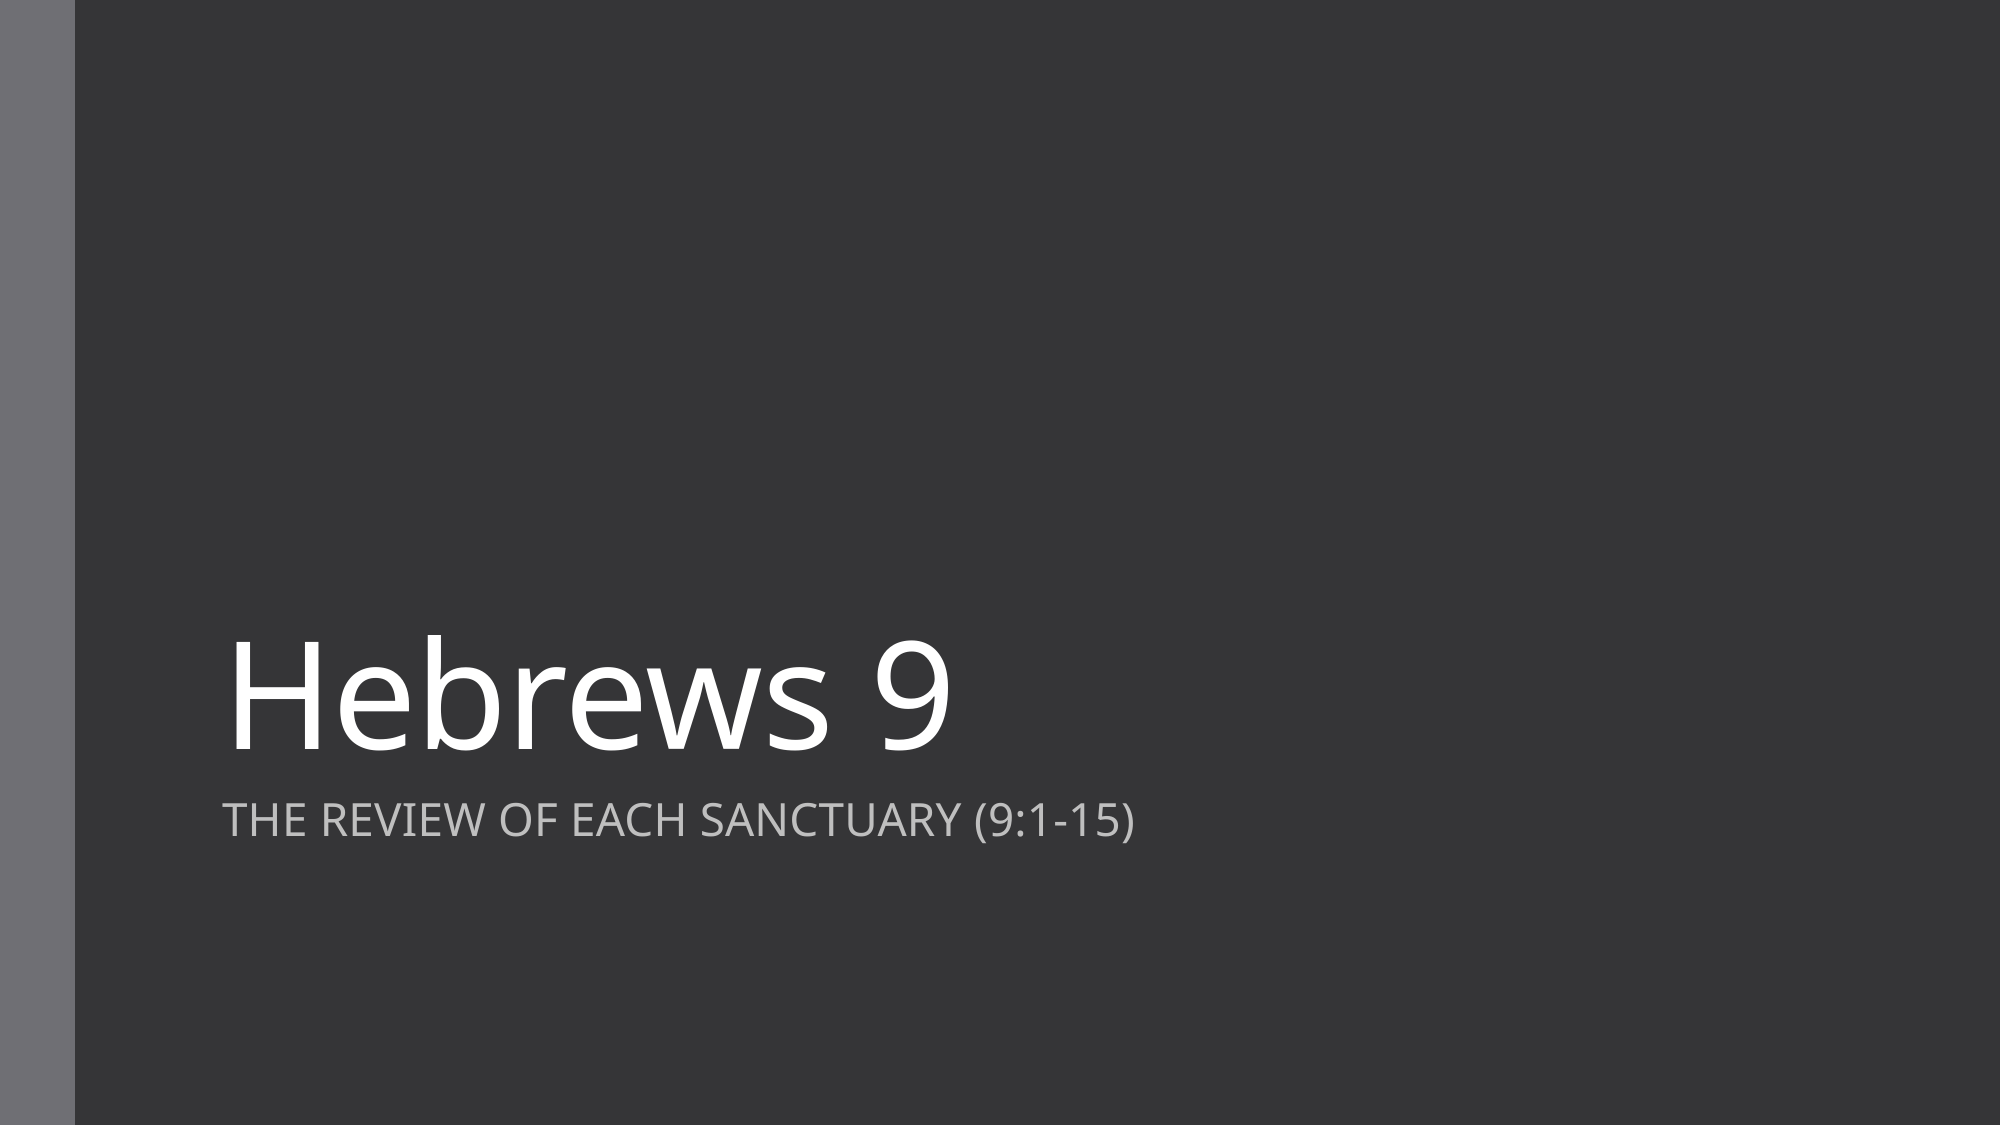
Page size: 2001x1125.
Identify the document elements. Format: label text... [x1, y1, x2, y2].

title Hebrews 9 [206, 124, 1752, 787]
subtitle THE REVIEW OF EACH SANCTUARY (9:1-15) [206, 787, 1752, 1066]
